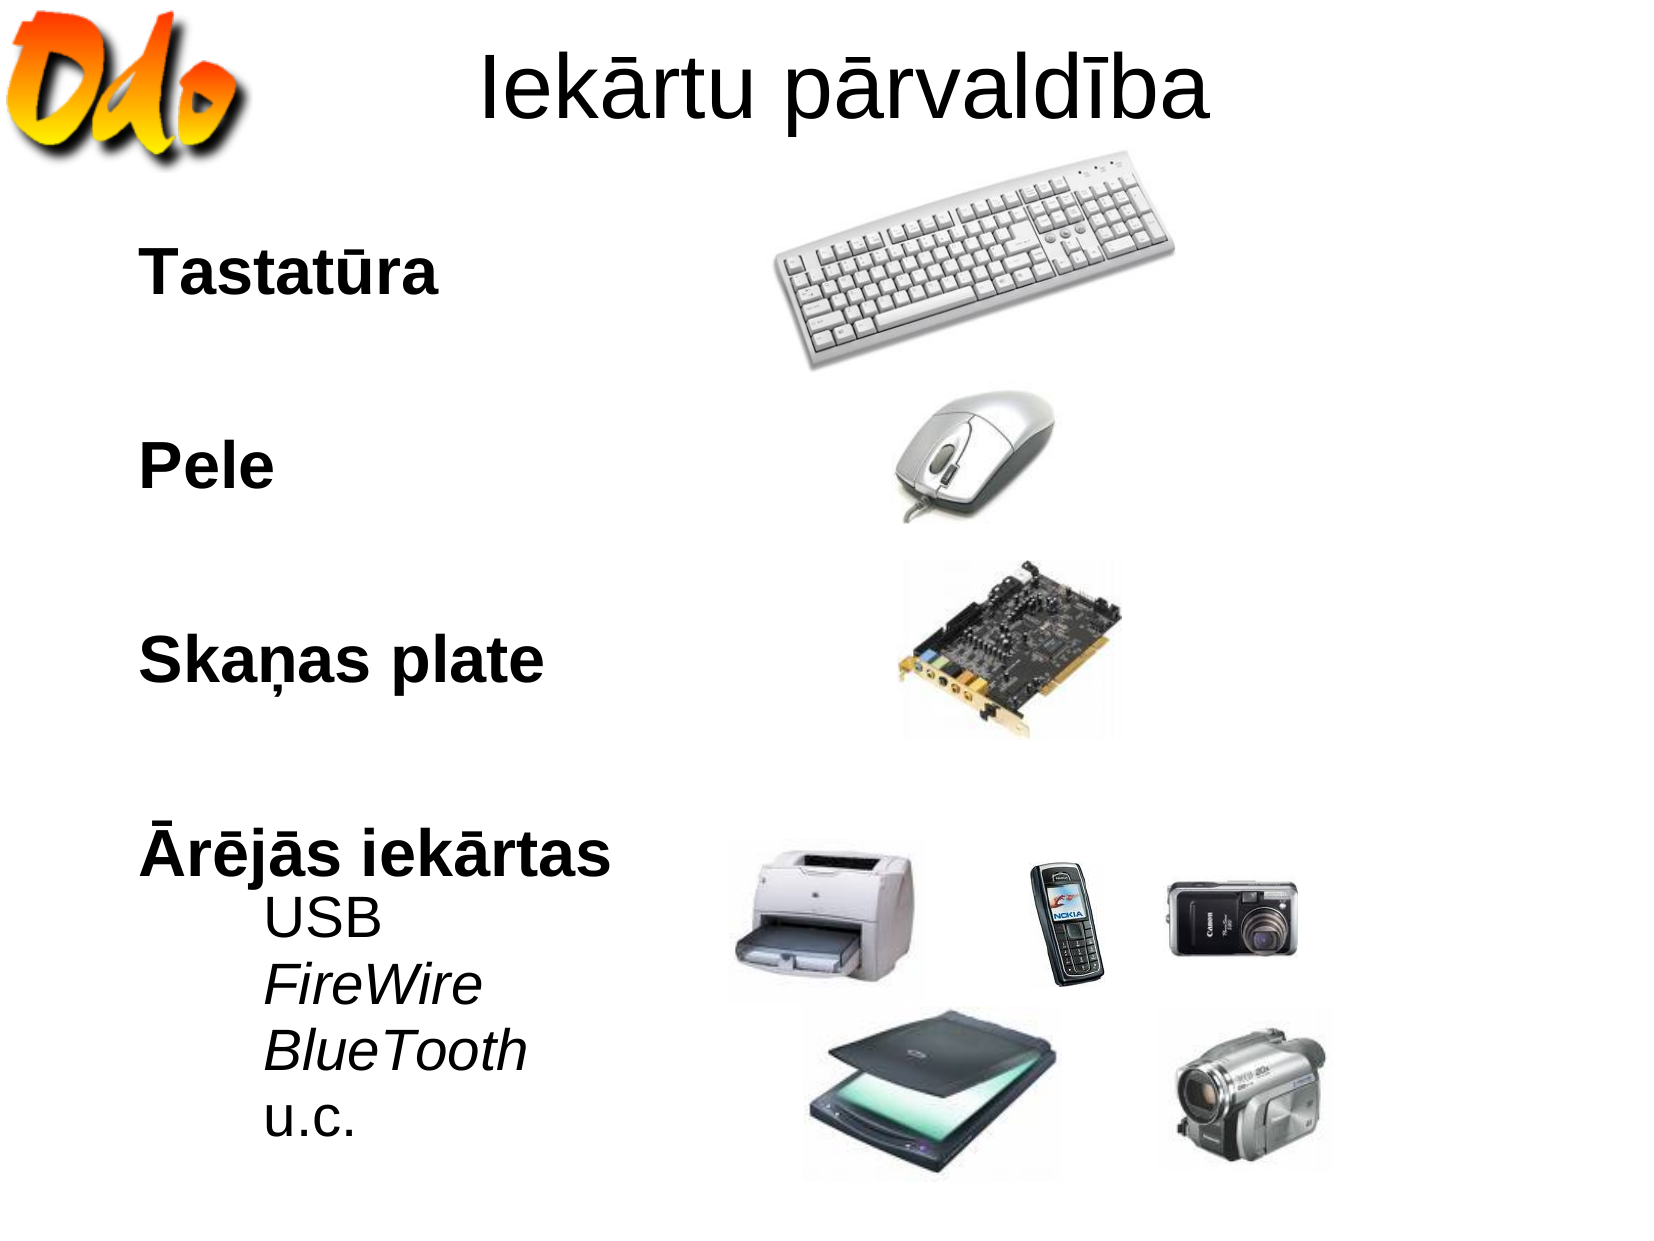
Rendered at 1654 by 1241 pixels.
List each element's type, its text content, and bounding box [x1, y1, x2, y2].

picture [767, 142, 1176, 544]
picture [803, 1006, 1062, 1182]
title Iekārtu pārvaldība [70, 39, 1619, 142]
list Tastatūra Pele Skaņas plate Ārējās iekārtas USB FireWire BlueTooth u.c. [82, 236, 727, 1107]
picture [1163, 850, 1300, 987]
picture [1157, 1009, 1333, 1172]
picture [1029, 862, 1105, 987]
picture [729, 839, 925, 1004]
picture [897, 560, 1122, 740]
picture [5, 6, 263, 178]
